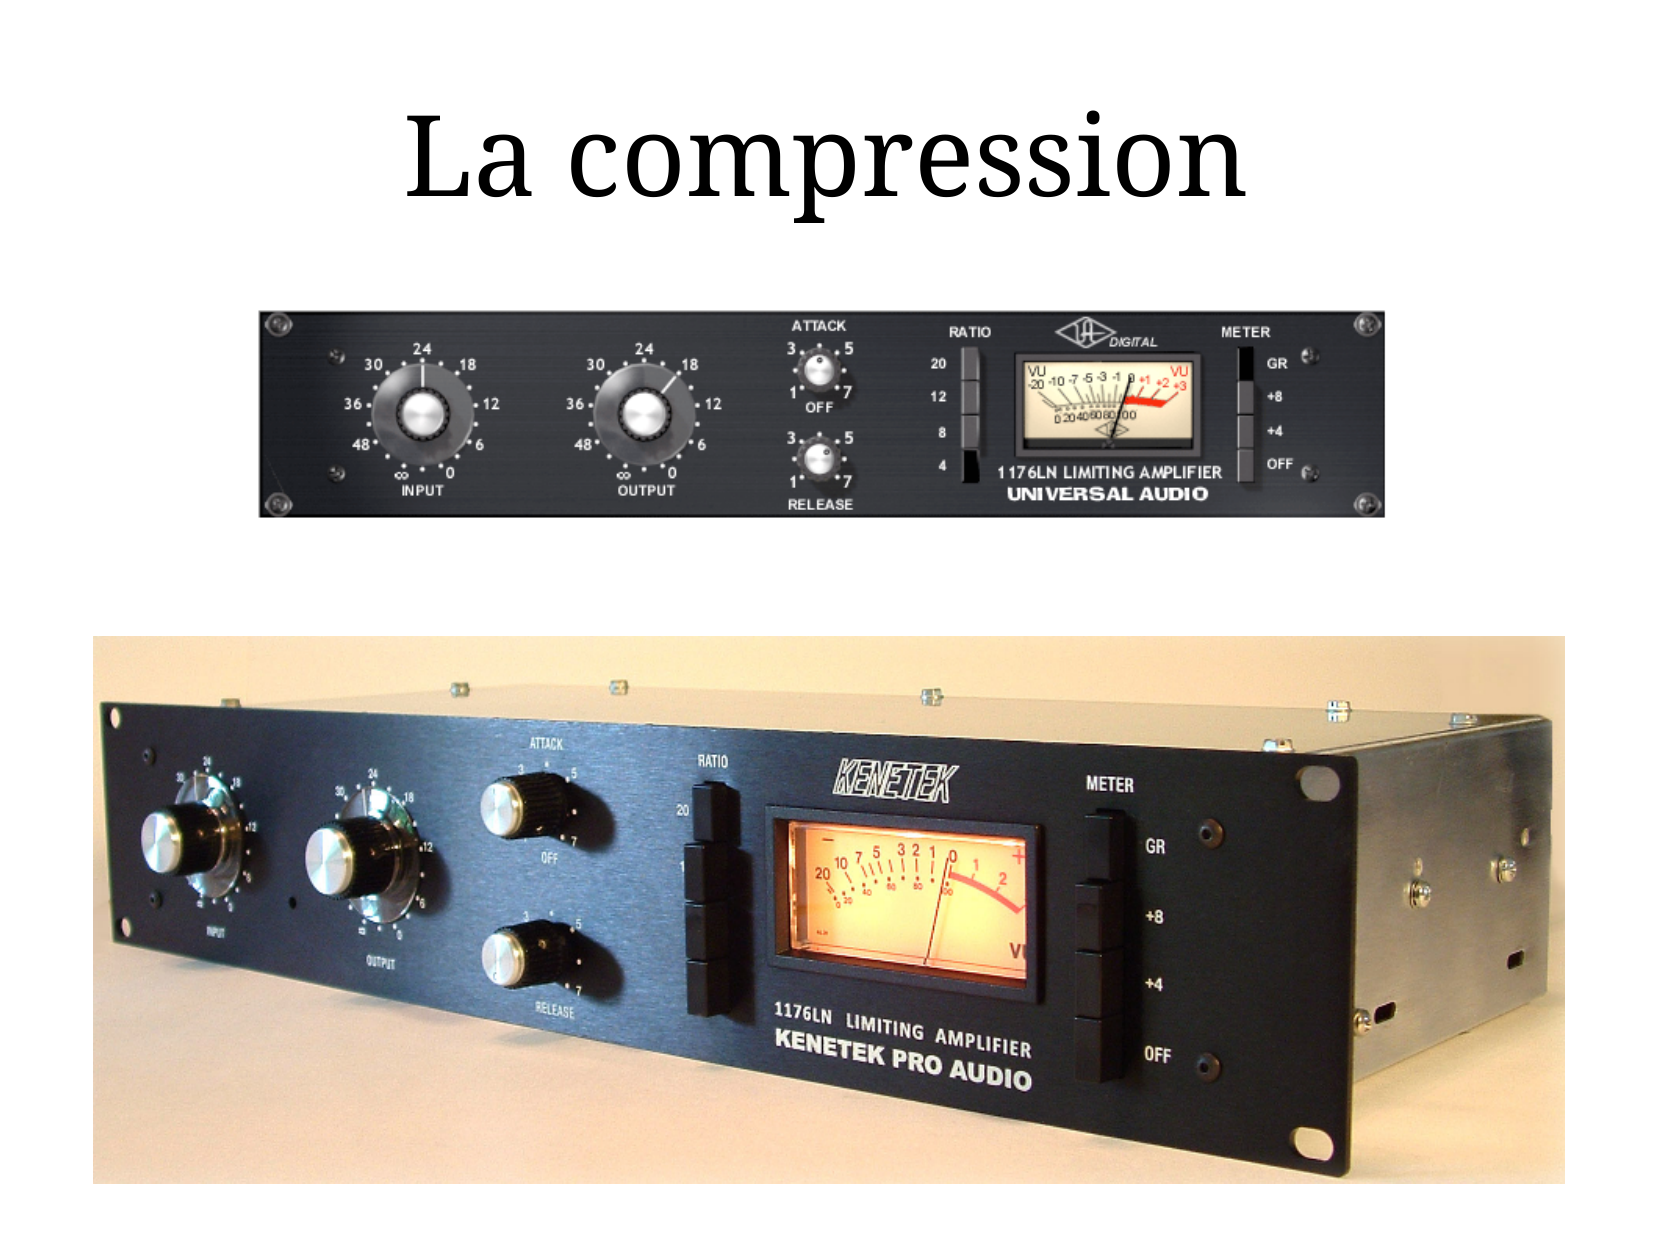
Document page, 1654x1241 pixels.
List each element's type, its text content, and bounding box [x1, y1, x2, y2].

title La compression [82, 49, 1571, 257]
picture [251, 237, 1407, 590]
picture [93, 636, 1565, 1184]
